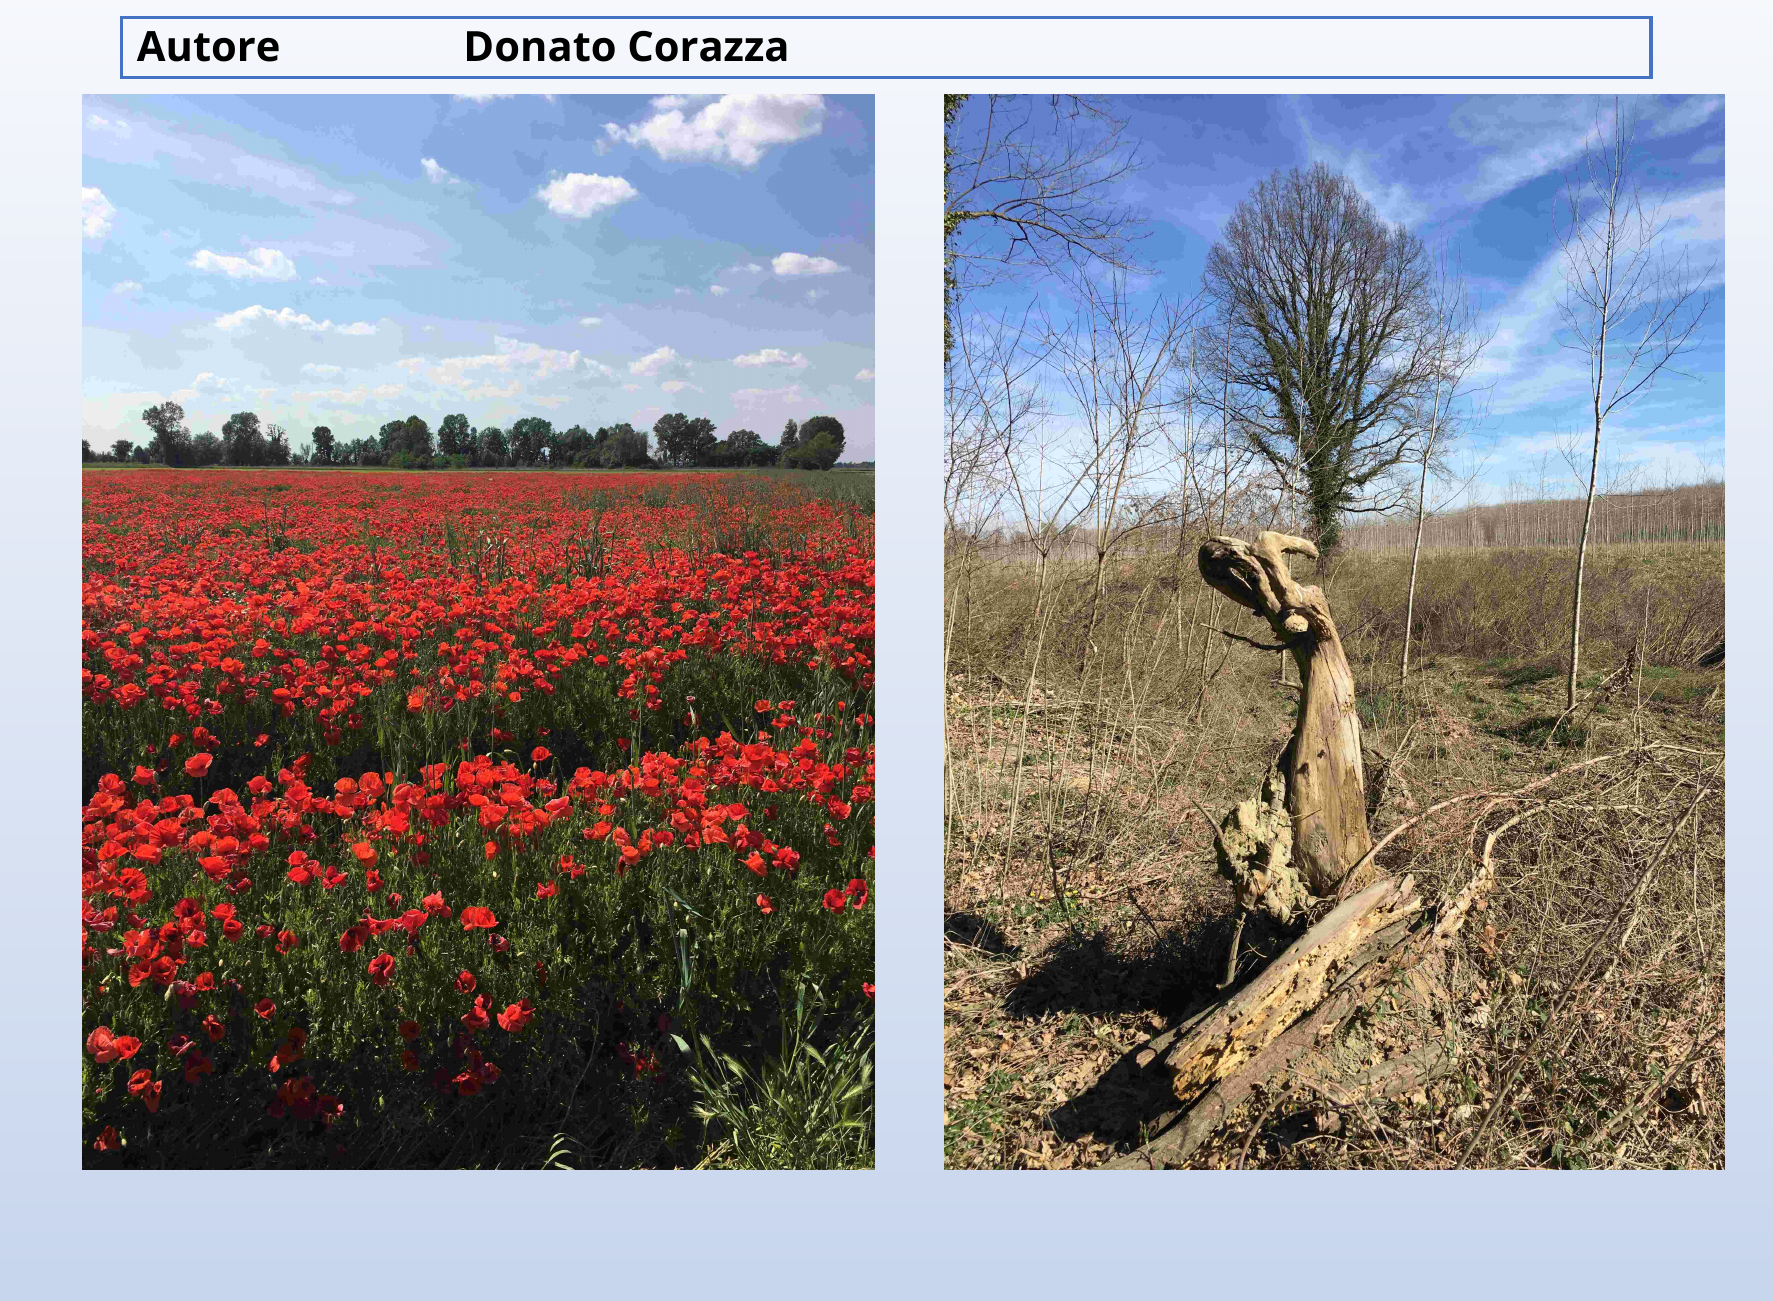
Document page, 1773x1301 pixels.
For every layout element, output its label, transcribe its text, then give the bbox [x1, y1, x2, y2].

picture [944, 94, 1725, 1170]
title Autore Donato Corazza [121, 17, 1652, 78]
picture [82, 94, 875, 1170]
